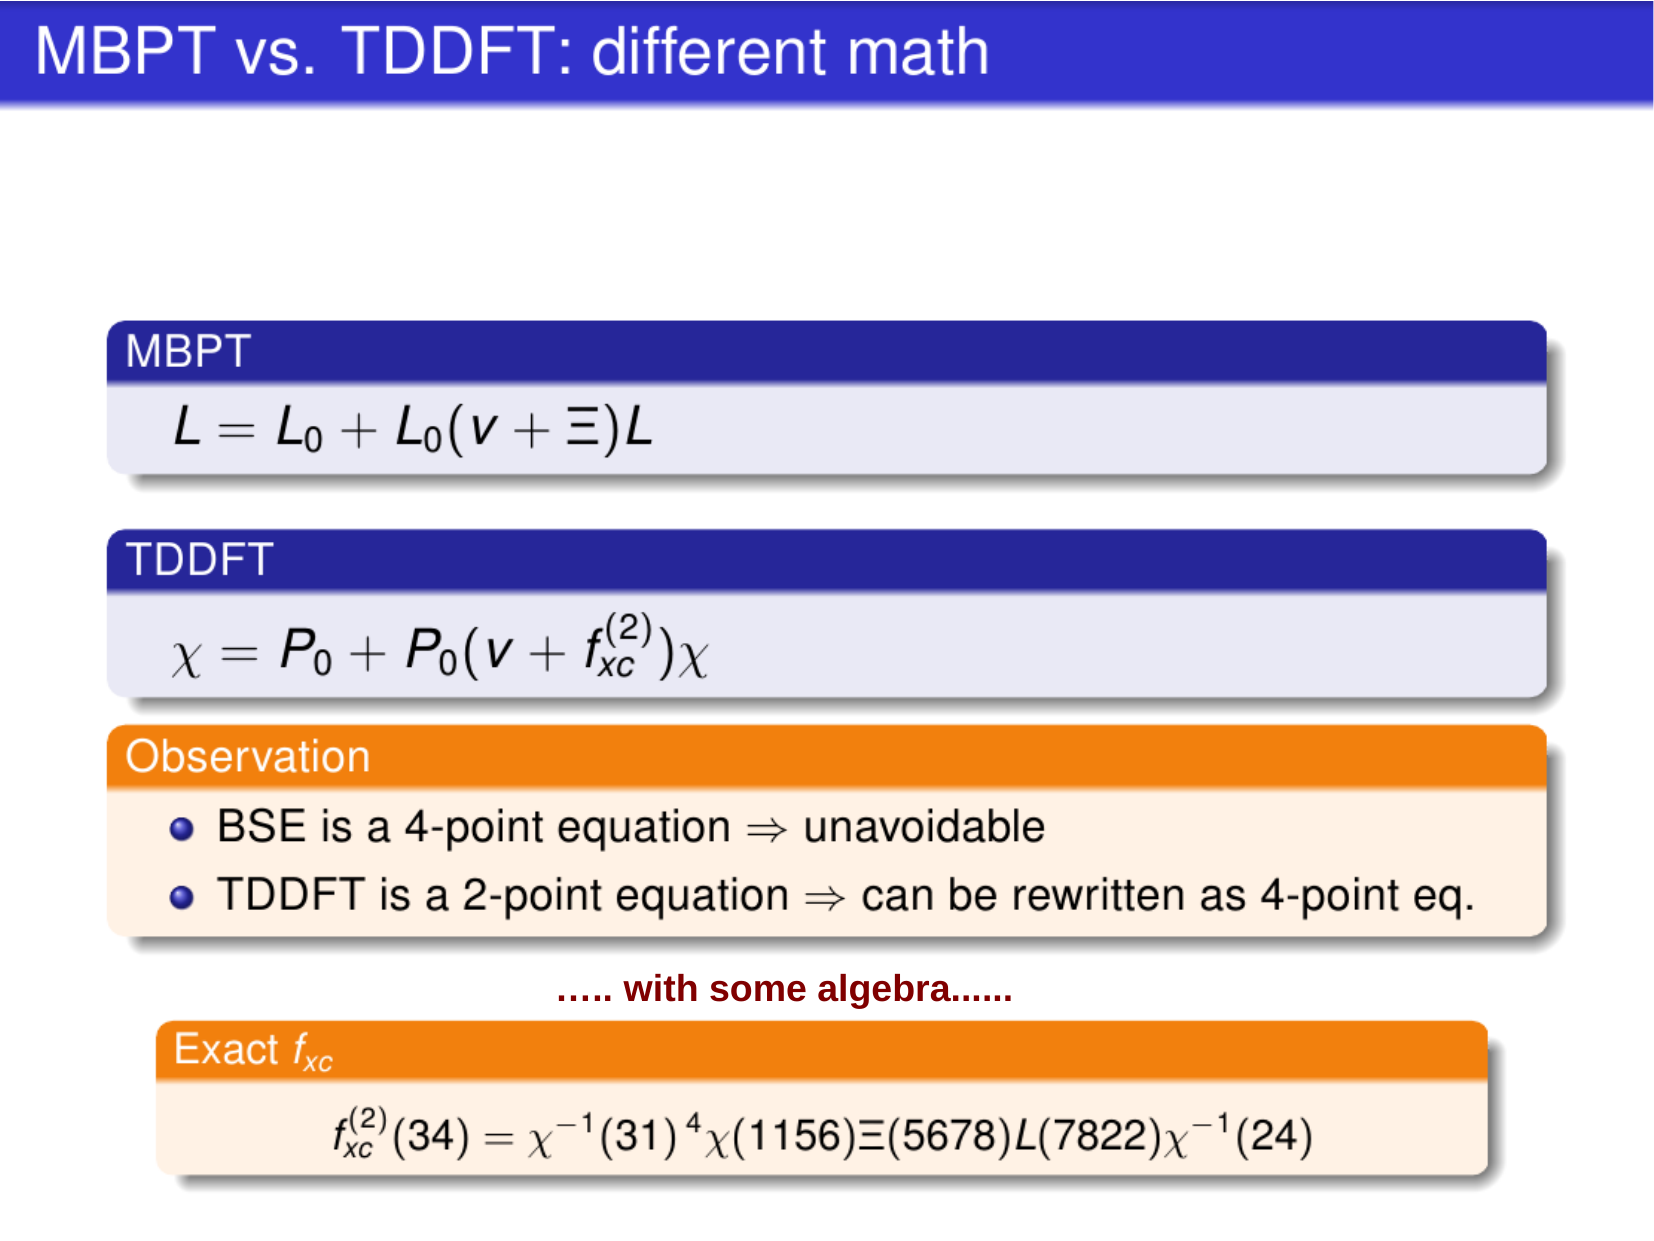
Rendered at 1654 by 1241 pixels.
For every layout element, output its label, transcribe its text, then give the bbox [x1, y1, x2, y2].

text_box ….. with some algebra...... [540, 960, 1029, 1017]
picture [0, 1, 1654, 1236]
